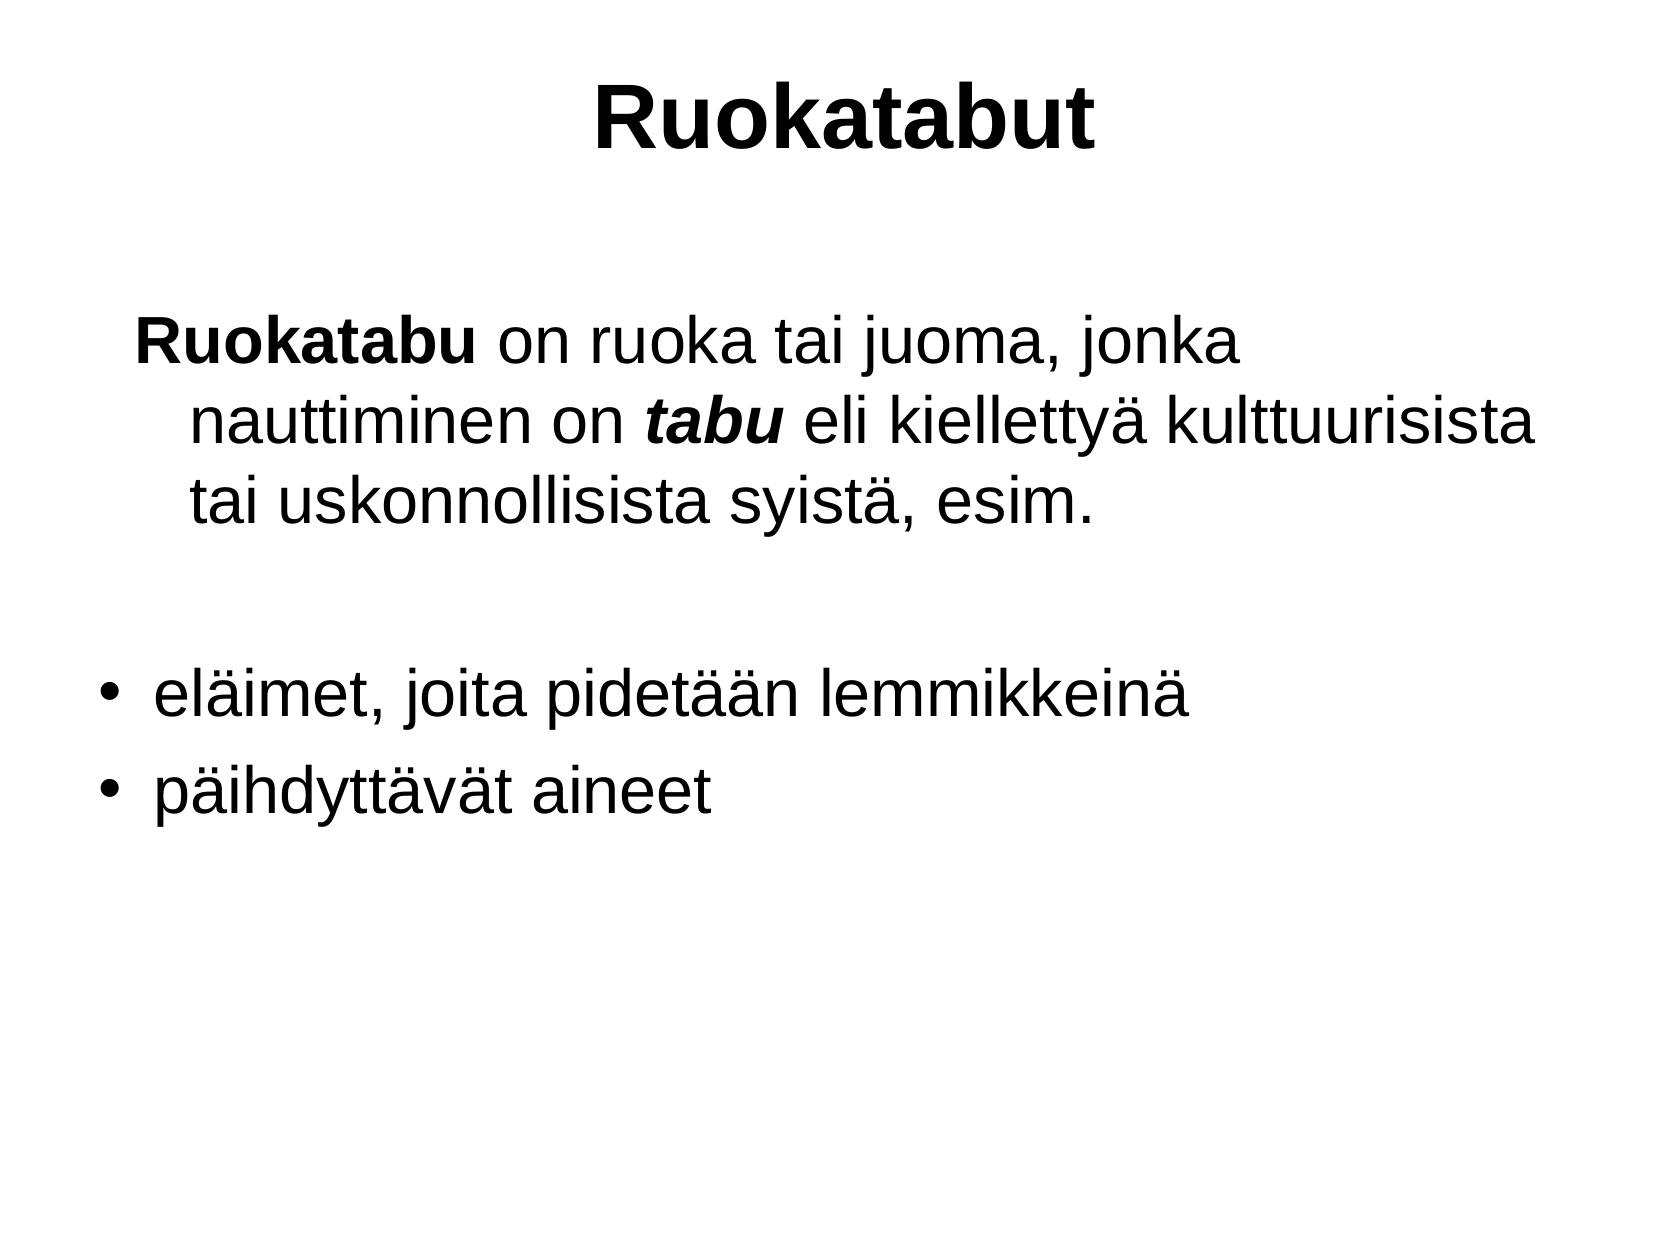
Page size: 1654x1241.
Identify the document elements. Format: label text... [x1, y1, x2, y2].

text_box Ruokatabut [82, 49, 1571, 257]
text_box Ruokatabu on ruoka tai juoma, jonka nauttiminen on tabu eli kiellettyä kulttuurisista tai uskonnollisista syistä, esim. eläimet, joita pidetään lemmikkeinä päihdyttävät aineet [82, 289, 1571, 1108]
